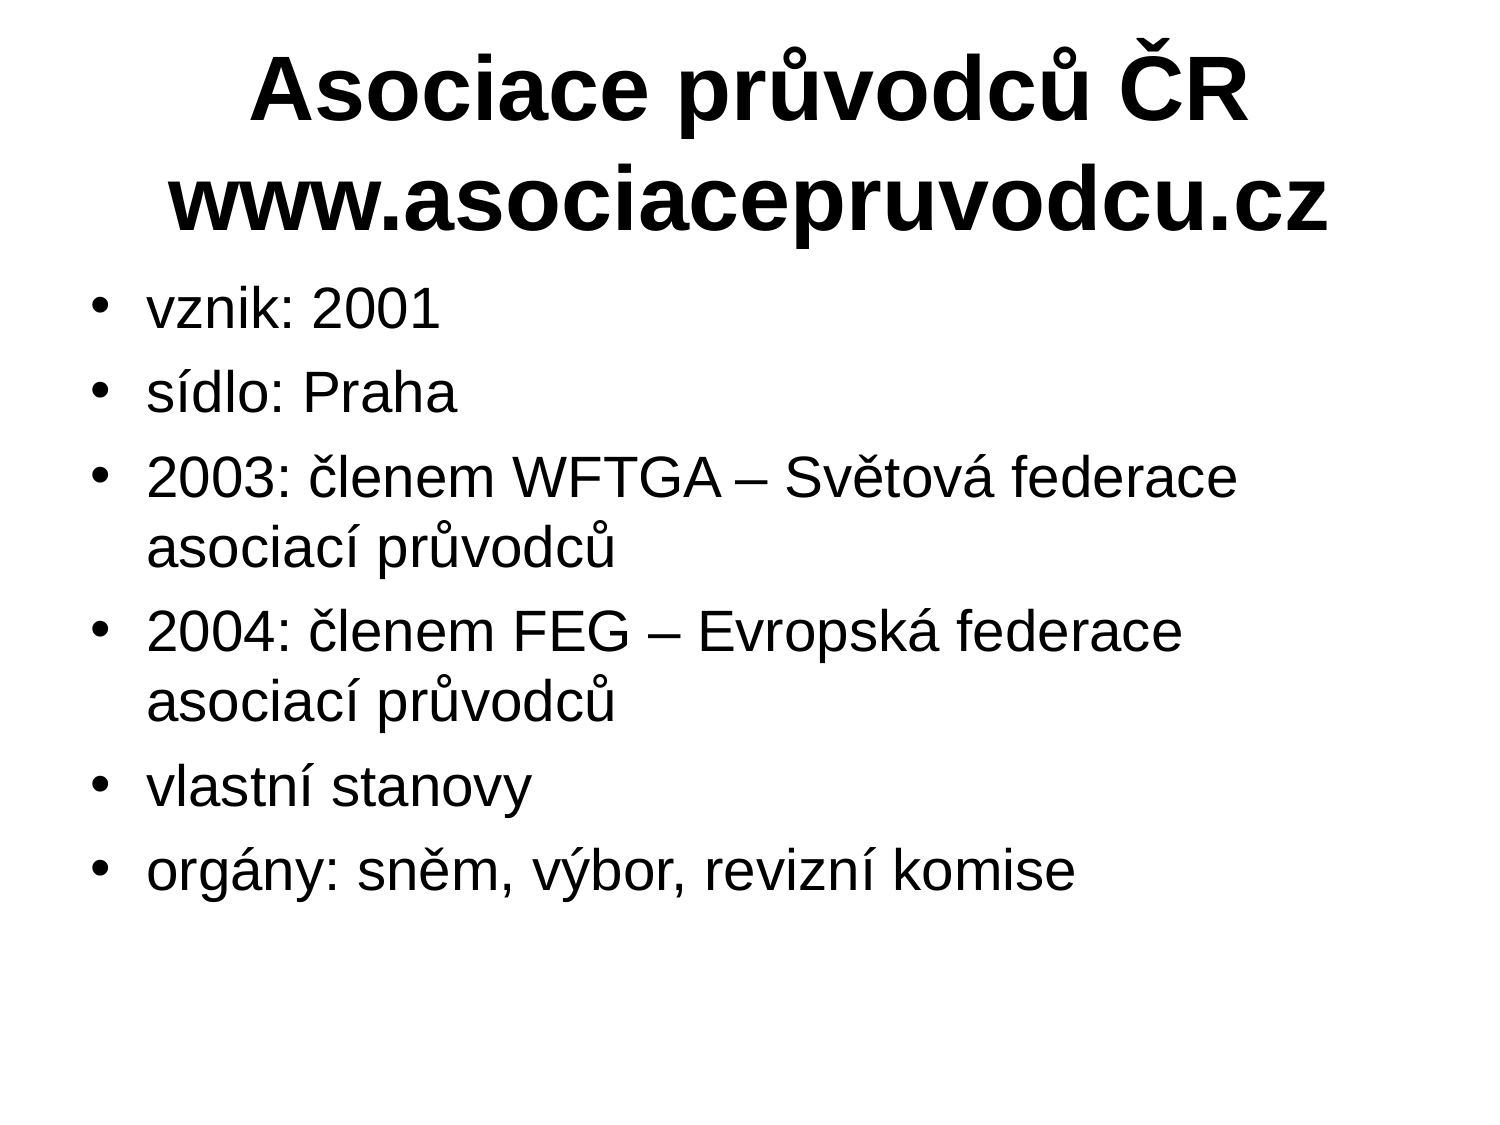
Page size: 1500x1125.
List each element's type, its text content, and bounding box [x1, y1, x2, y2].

title Asociace průvodců ČR www.asociacepruvodcu.cz [75, 21, 1426, 257]
list vznik: 2001 sídlo: Praha 2003: členem WFTGA – Světová federace asociací průvodců 2004: členem FEG – Evropská federace asociací průvodců vlastní stanovy orgány: sněm, výbor, revizní komise [75, 262, 1426, 1125]
